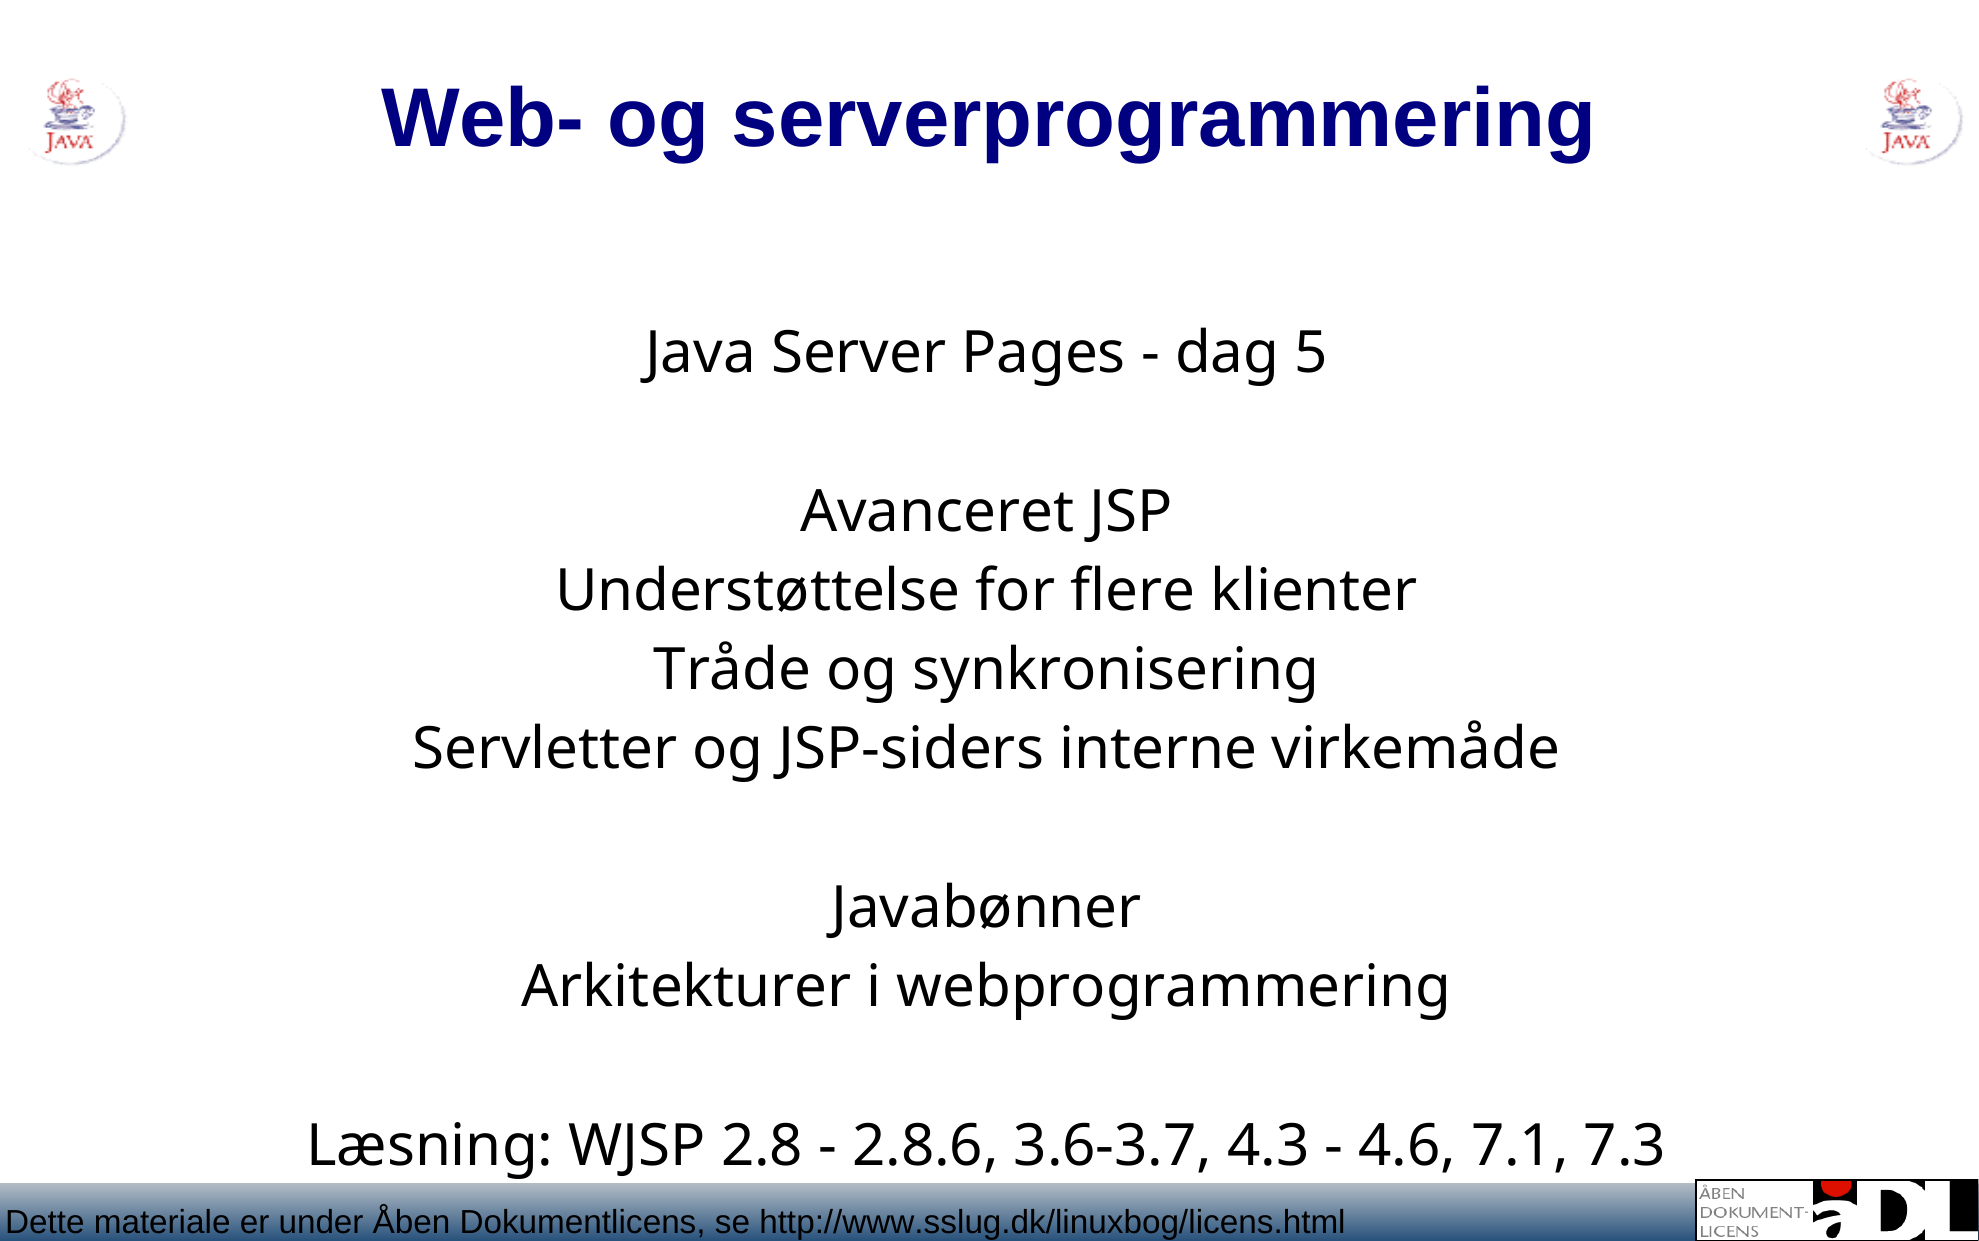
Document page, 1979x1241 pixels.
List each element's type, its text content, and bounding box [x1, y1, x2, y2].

picture [1892, 71, 1968, 169]
picture [1695, 1179, 1979, 1241]
picture [12, 71, 86, 169]
title Web- og serverprogrammering [86, 14, 1892, 222]
subtitle Java Server Pages - dag 5 Avanceret JSP Understøttelse for flere klienter Tråde og synkronisering Servletter og JSP-siders interne virkemåde Javabønner Arkitekturer i webprogrammering Læsning: WJSP 2.8 - 2.8.6, 3.6-3.7, 4.3 - 4.6, 7.1, 7.3 [92, 230, 1881, 1183]
text_box Dette materiale er under Åben Dokumentlicens, se http://www.sslug.dk/linuxbog/licens.html [5, 1203, 1676, 1241]
